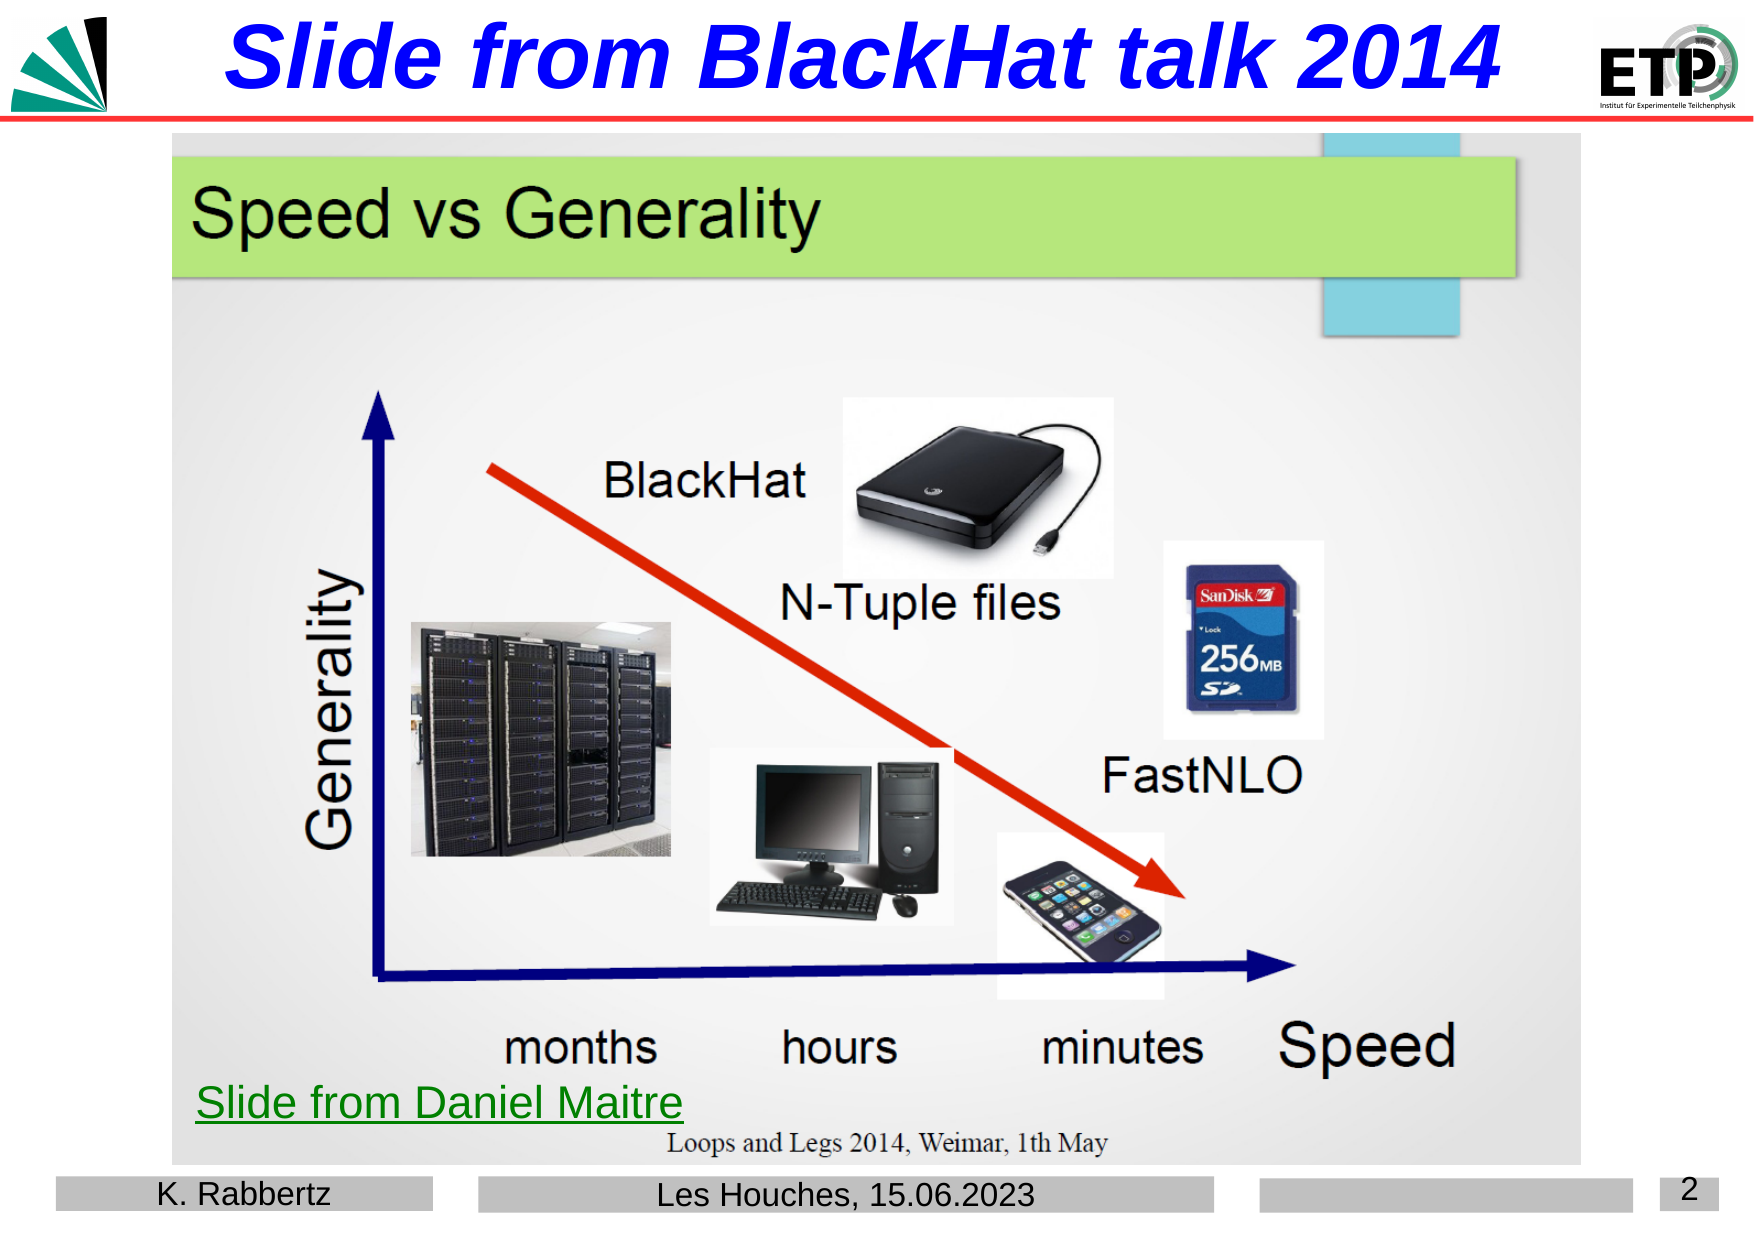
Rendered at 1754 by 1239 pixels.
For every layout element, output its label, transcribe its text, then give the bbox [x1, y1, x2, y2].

picture [172, 133, 1581, 1165]
title Slide from BlackHat talk 2014 [123, 0, 1606, 114]
text_box Slide from Daniel Maitre [183, 1071, 697, 1135]
picture [1606, 17, 1745, 112]
picture [11, 17, 107, 113]
